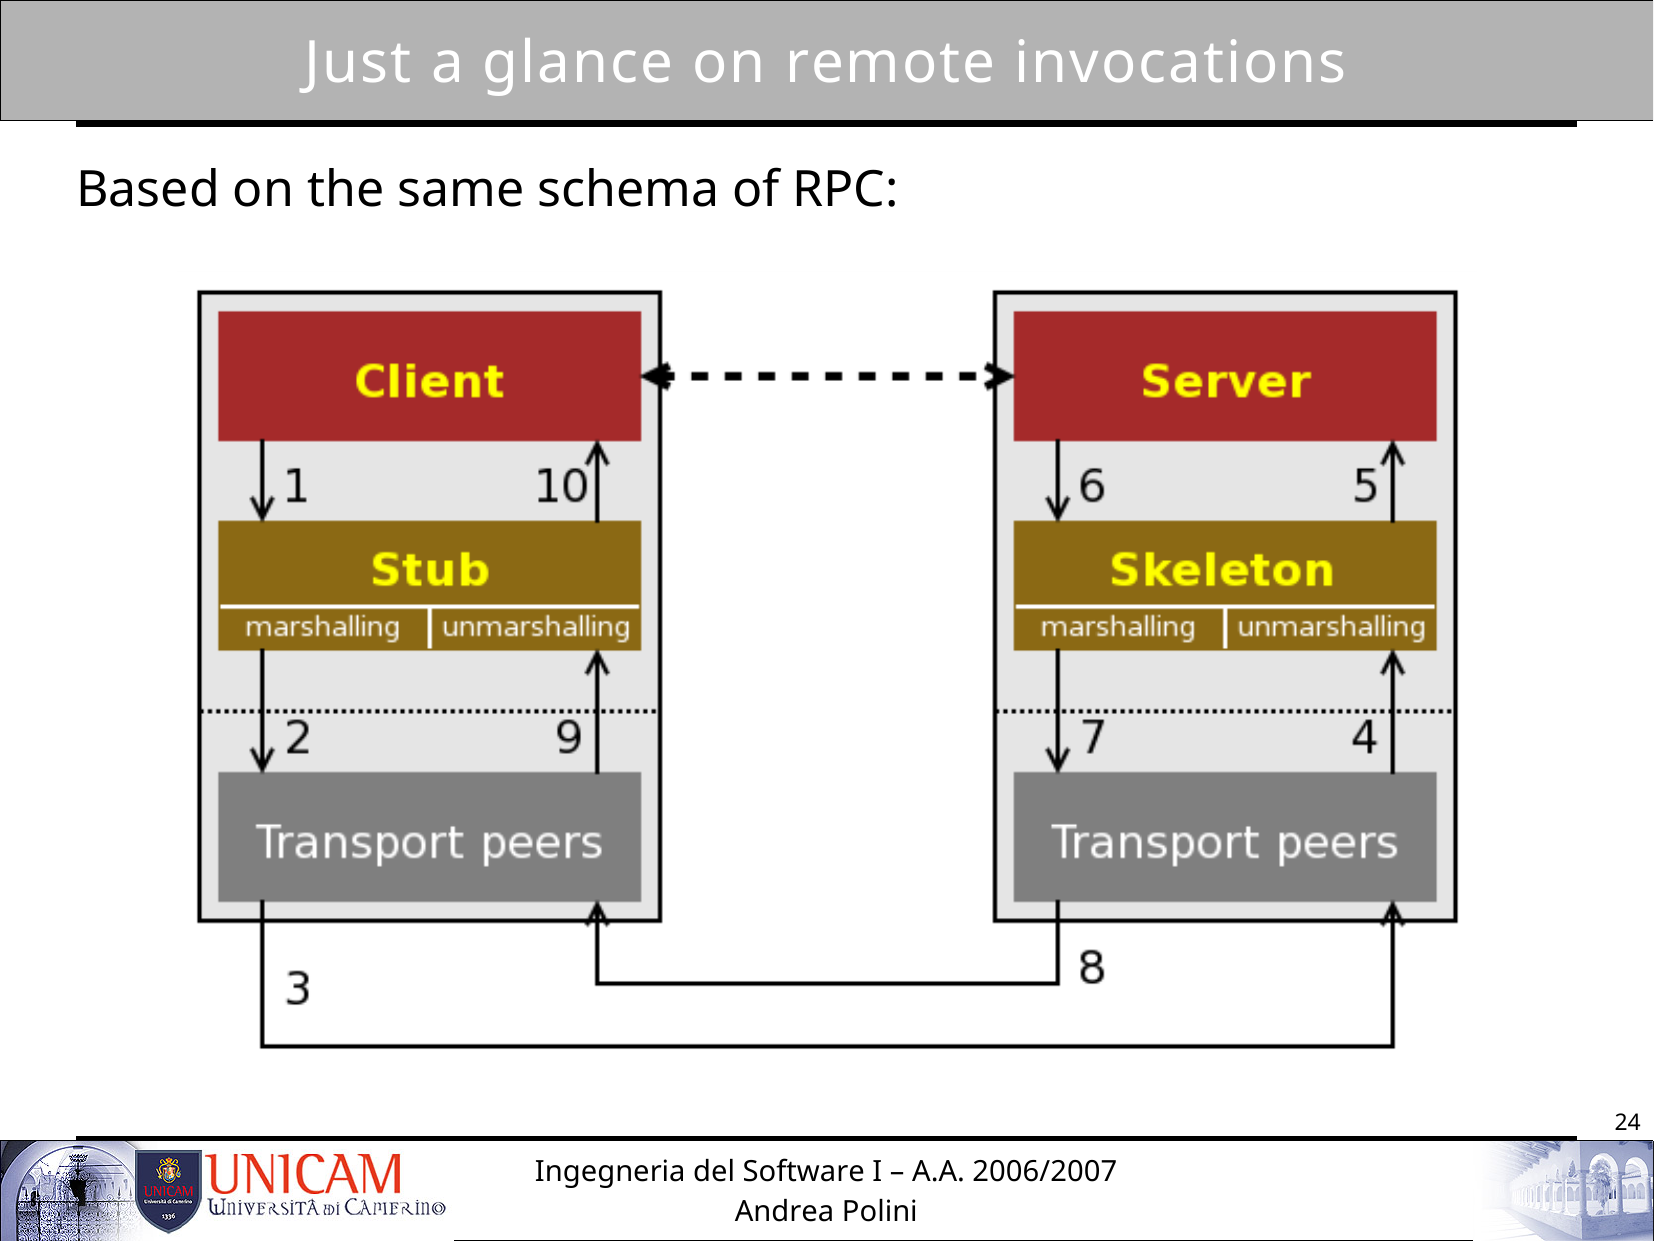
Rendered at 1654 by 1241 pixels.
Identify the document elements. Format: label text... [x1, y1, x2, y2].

title Just a glance on remote invocations [0, 0, 1653, 121]
picture [177, 270, 1477, 1070]
picture [1473, 1141, 1654, 1241]
list Based on the same schema of RPC: [76, 152, 1577, 671]
picture [0, 1141, 454, 1241]
